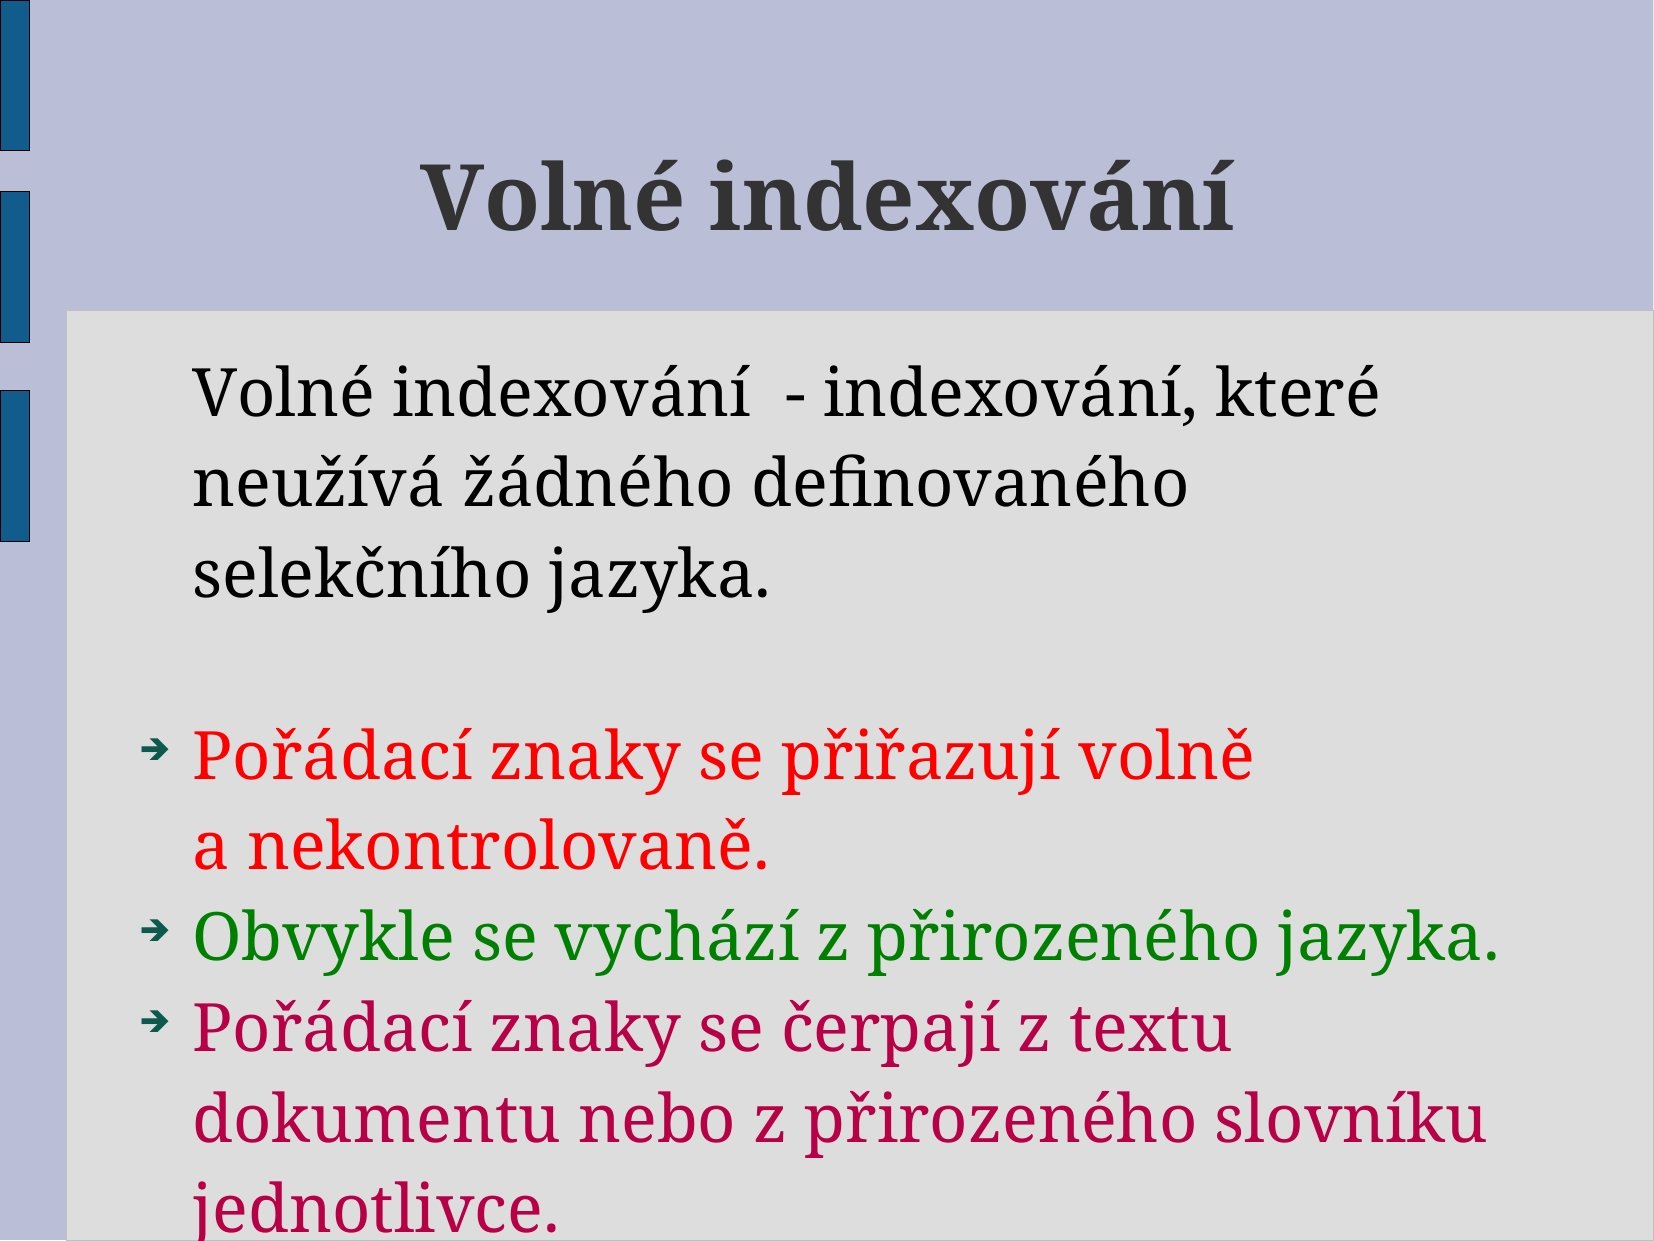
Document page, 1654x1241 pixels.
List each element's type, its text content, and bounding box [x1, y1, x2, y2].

title Volné indexování [121, 98, 1534, 291]
list Volné indexování - indexování, které neužívá žádného definovaného selekčního jazyka. Pořádací znaky se přiřazují volně a nekontrolovaně. Obvykle se vychází z přirozeného jazyka. Pořádací znaky se čerpají z textu dokumentu nebo z přirozeného slovníku jednotlivce. (Pinkas, 2002, s. 85) [121, 344, 1534, 1112]
